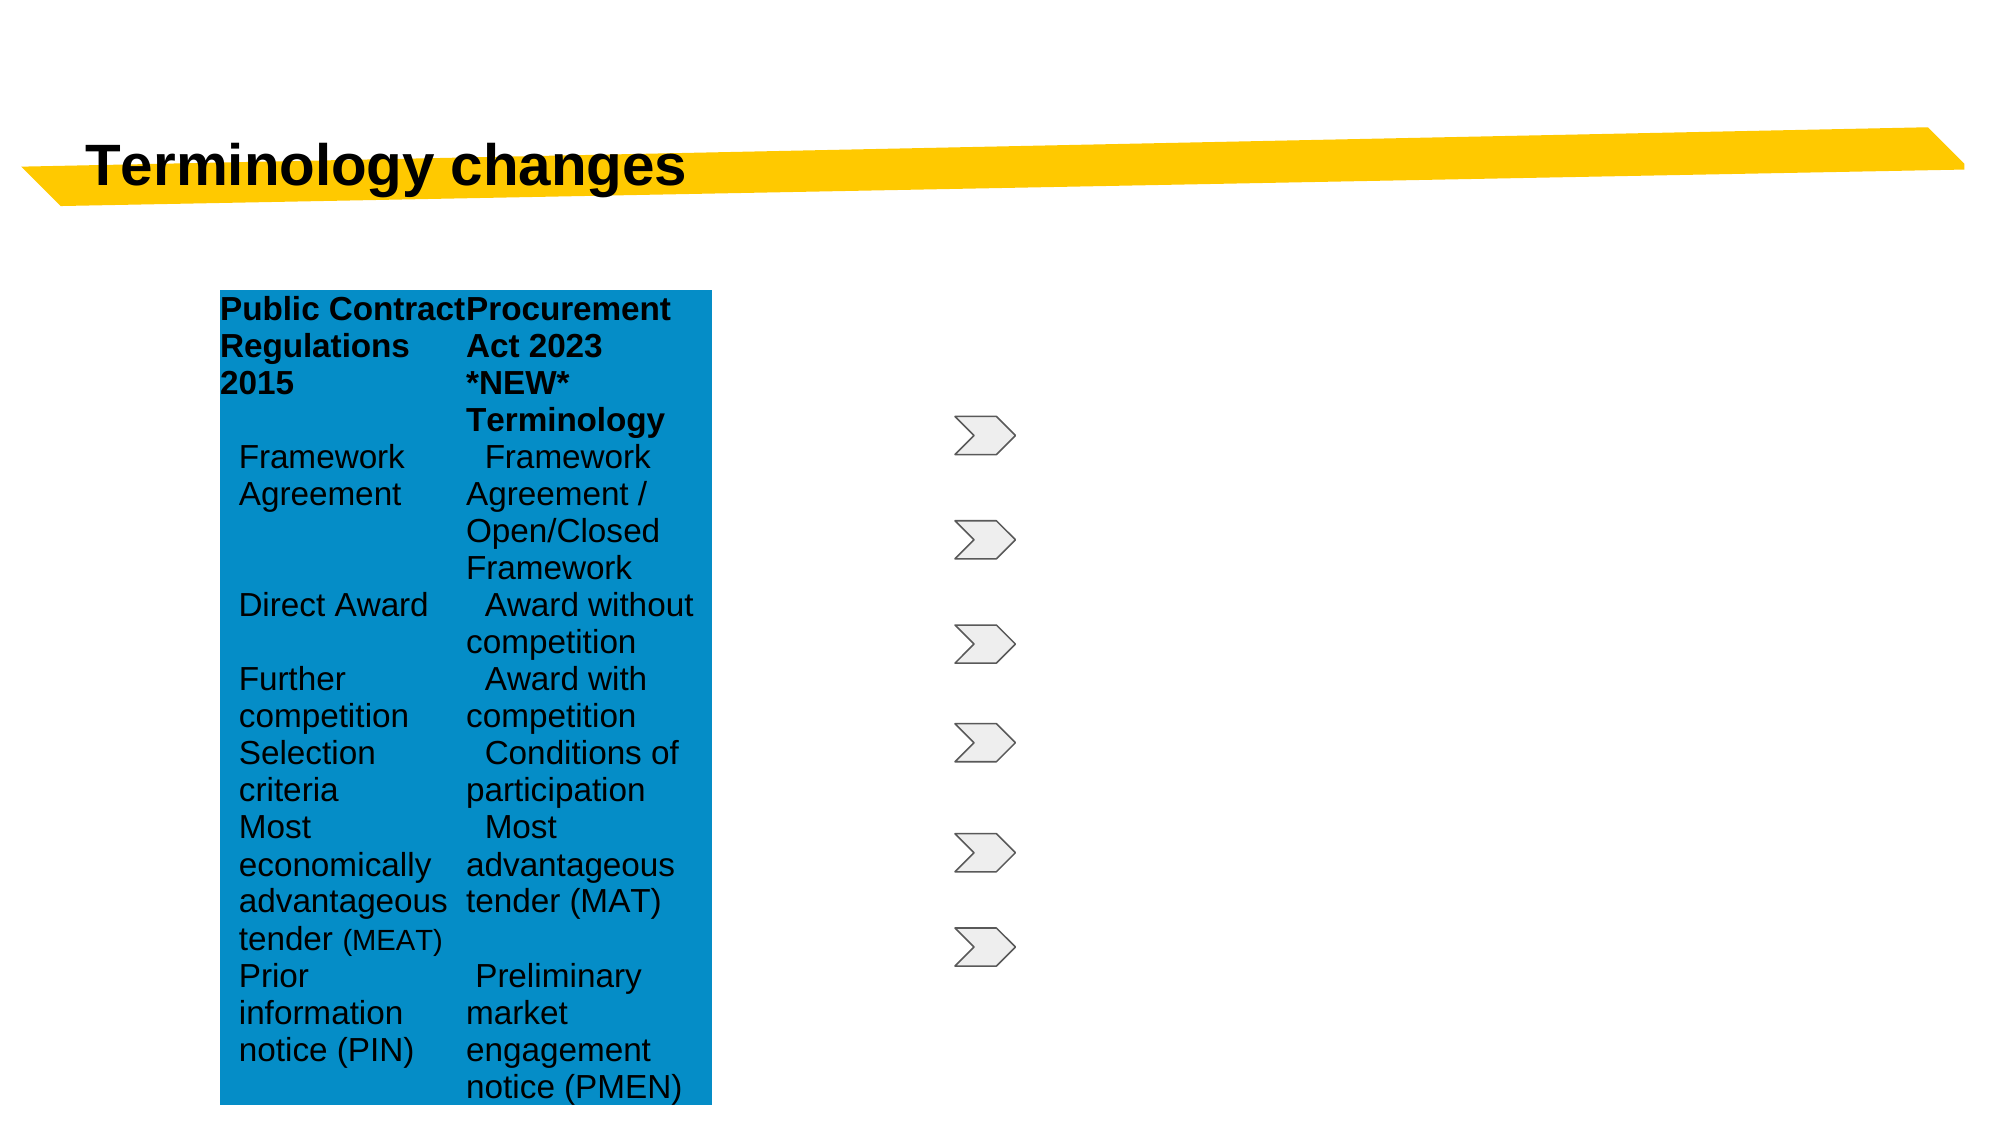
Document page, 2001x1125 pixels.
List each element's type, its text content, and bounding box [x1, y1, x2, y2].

table_header Public Contract Regulations 2015 [220, 290, 466, 438]
table_cell Most economically advantageous tender (MEAT) [220, 809, 466, 957]
text_box Terminology changes [65, 107, 1638, 246]
table_cell Most advantageous tender (MAT) [466, 809, 712, 957]
table_cell Framework Agreement [220, 438, 466, 587]
text_box [954, 833, 1016, 872]
table_cell Framework Agreement / Open/Closed Framework [466, 438, 712, 587]
text_box [954, 927, 1016, 967]
table_cell Further competition [220, 661, 466, 735]
text_box [954, 416, 1016, 455]
table_cell Prior information notice (PIN) [220, 957, 466, 1105]
table_header Procurement Act 2023 *NEW* Terminology [466, 290, 712, 438]
text_box [954, 723, 1016, 762]
table_cell Award without competition [466, 587, 712, 661]
table_cell Direct Award [220, 587, 466, 661]
table_cell Preliminary market engagement notice (PMEN) [466, 957, 712, 1105]
table_cell Selection criteria [220, 735, 466, 809]
table_cell Conditions of participation [466, 735, 712, 809]
text_box [954, 520, 1016, 559]
text_box [954, 625, 1016, 664]
table_cell Award with competition [466, 661, 712, 735]
